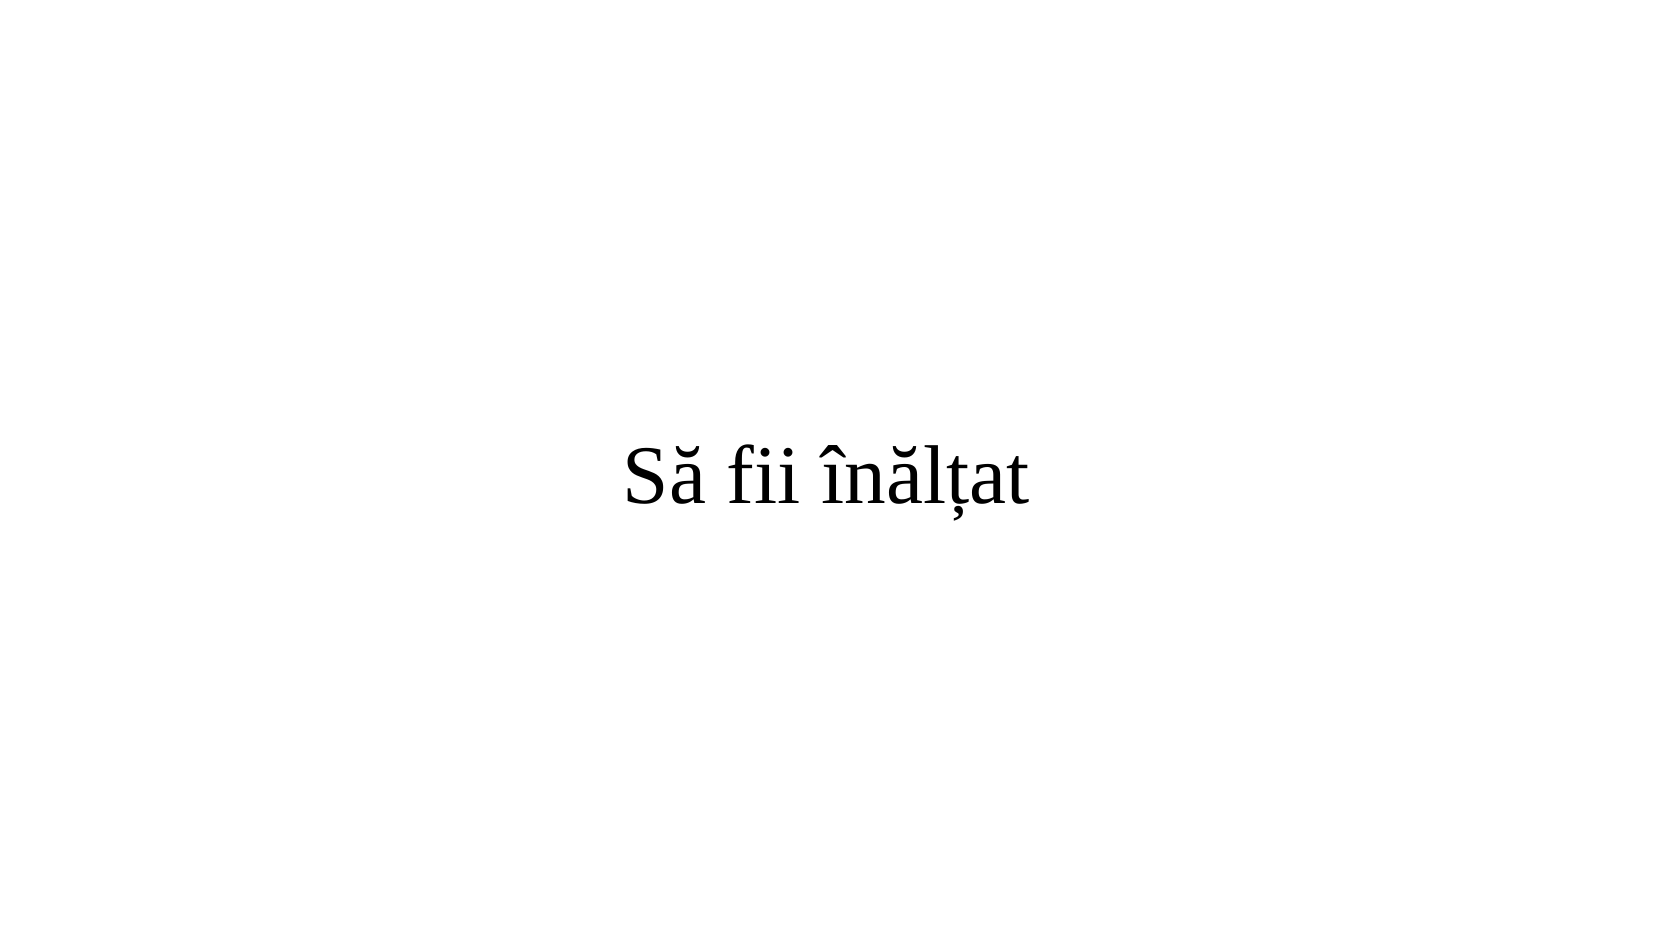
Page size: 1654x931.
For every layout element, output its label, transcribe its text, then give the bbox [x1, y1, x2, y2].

title Să fii înălțat [165, 420, 1489, 522]
